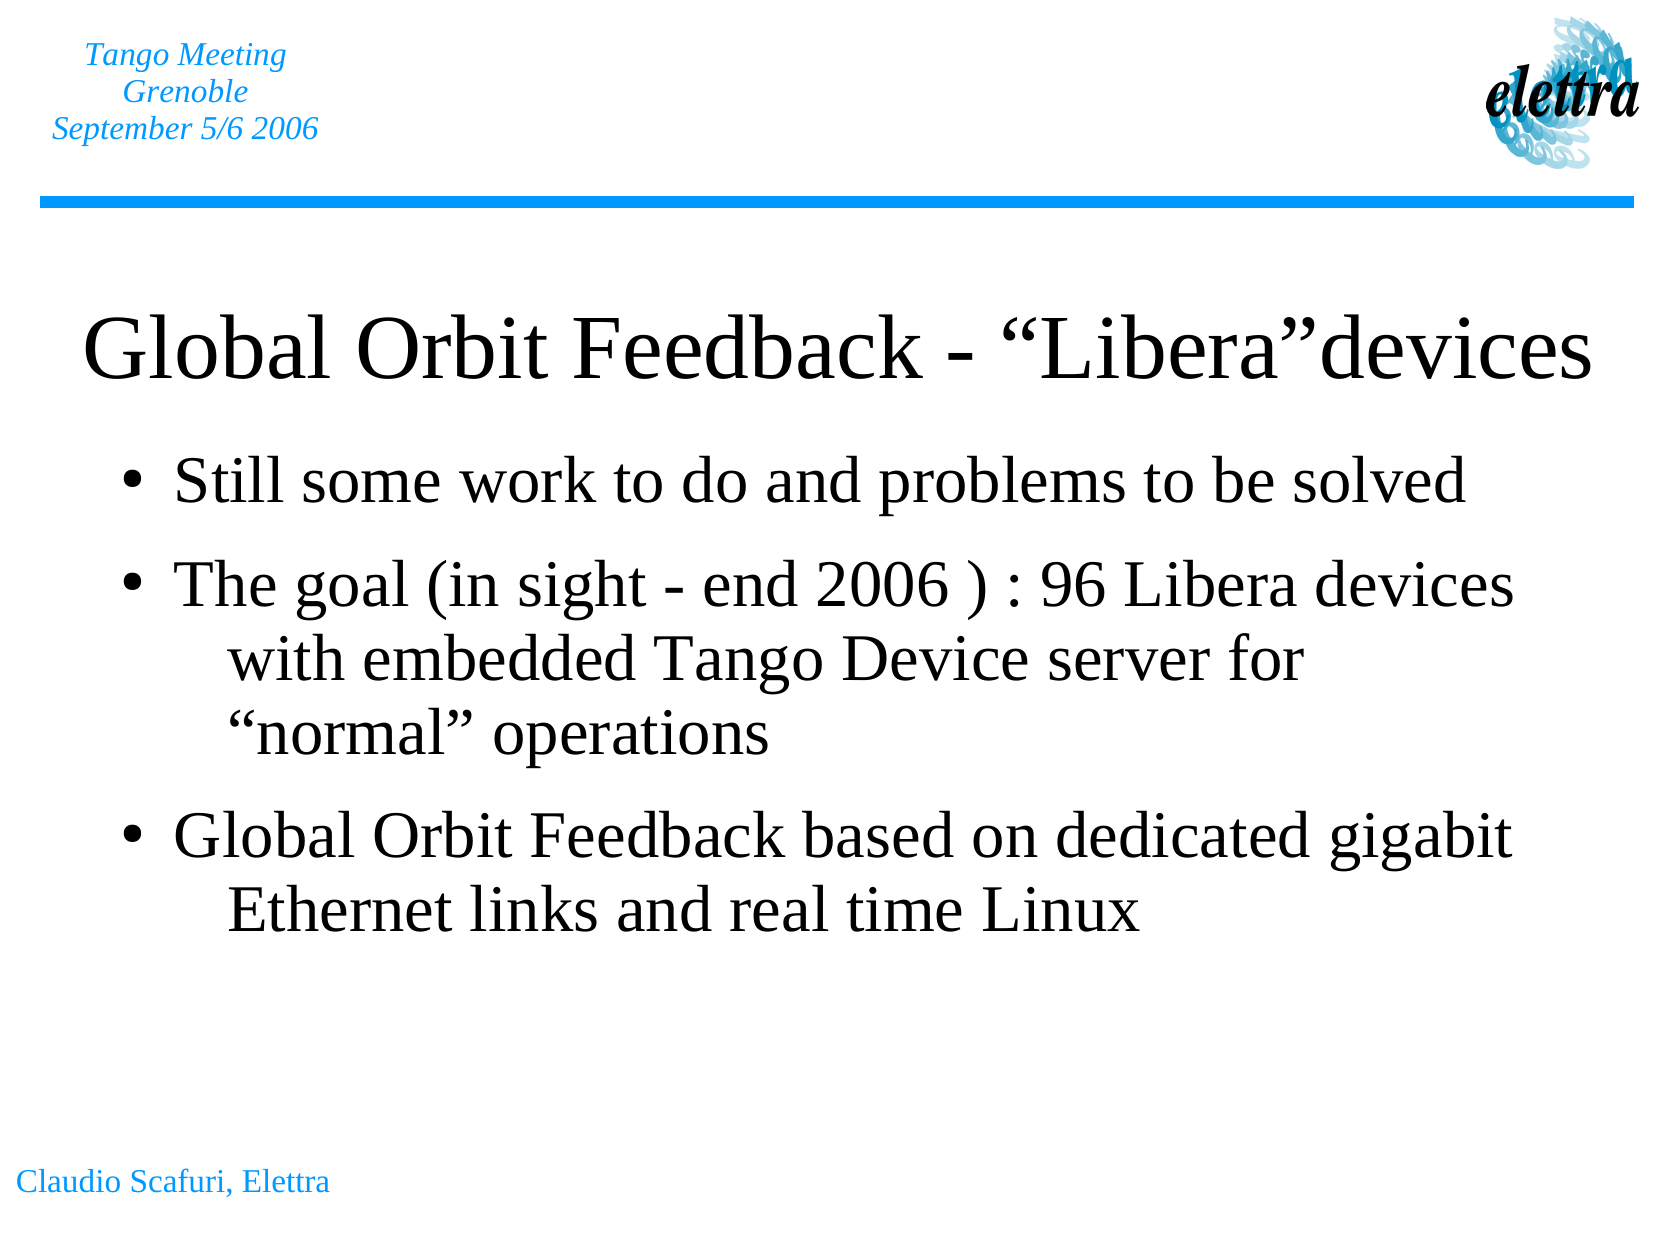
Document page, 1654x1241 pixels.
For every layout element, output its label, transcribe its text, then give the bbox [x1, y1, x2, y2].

title Global Orbit Feedback - “Libera”devices [44, 244, 1619, 452]
picture [1486, 16, 1639, 169]
list Still some work to do and problems to be solved The goal (in sight - end 2006 ) : 96 Libera devices with embedded Tango Device server for “normal” operations Global Orbit Feedback based on dedicated gigabit Ethernet links and real time Linux [85, 443, 1565, 1054]
